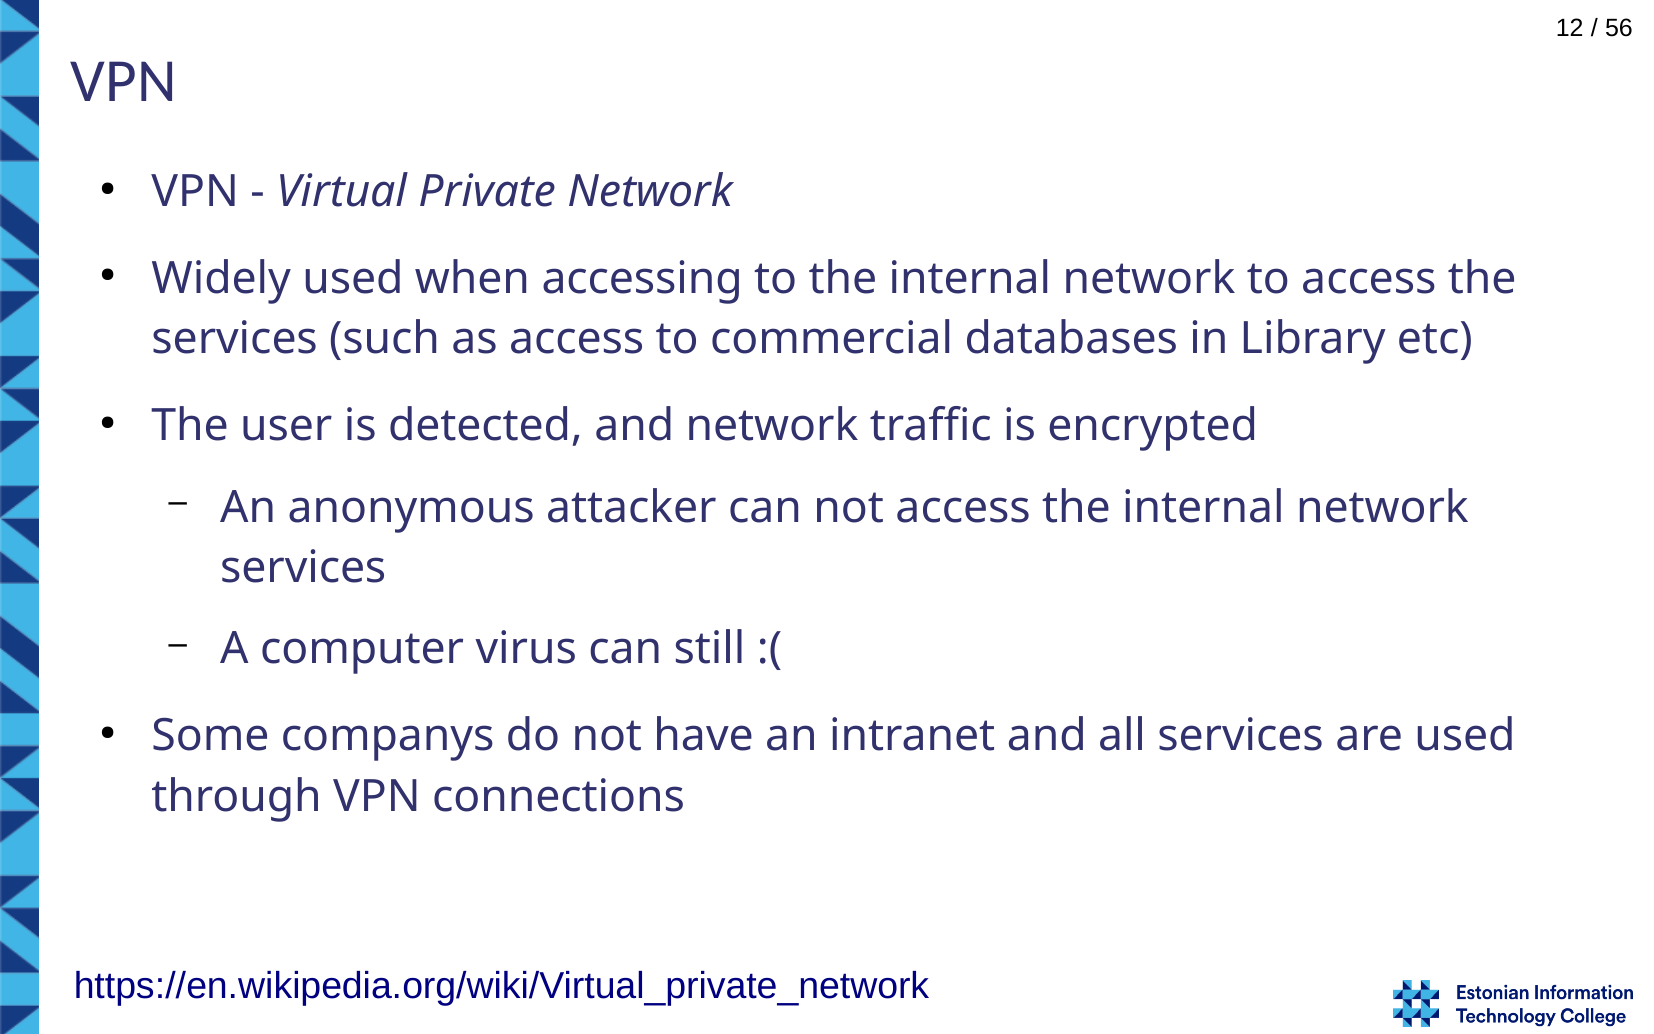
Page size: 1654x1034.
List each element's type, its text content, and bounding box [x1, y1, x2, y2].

list VPN - Virtual Private Network Widely used when accessing to the internal network to access the services (such as access to commercial databases in Library etc) The user is detected, and network traffic is encrypted An anonymous attacker can not access the internal network services A computer virus can still :( Some companys do not have an intranet and all services are used through VPN connections [82, 159, 1538, 877]
picture [1393, 980, 1633, 1027]
text_box https://en.wikipedia.org/wiki/Virtual_private_network [59, 956, 945, 1014]
title VPN [70, 41, 1630, 130]
